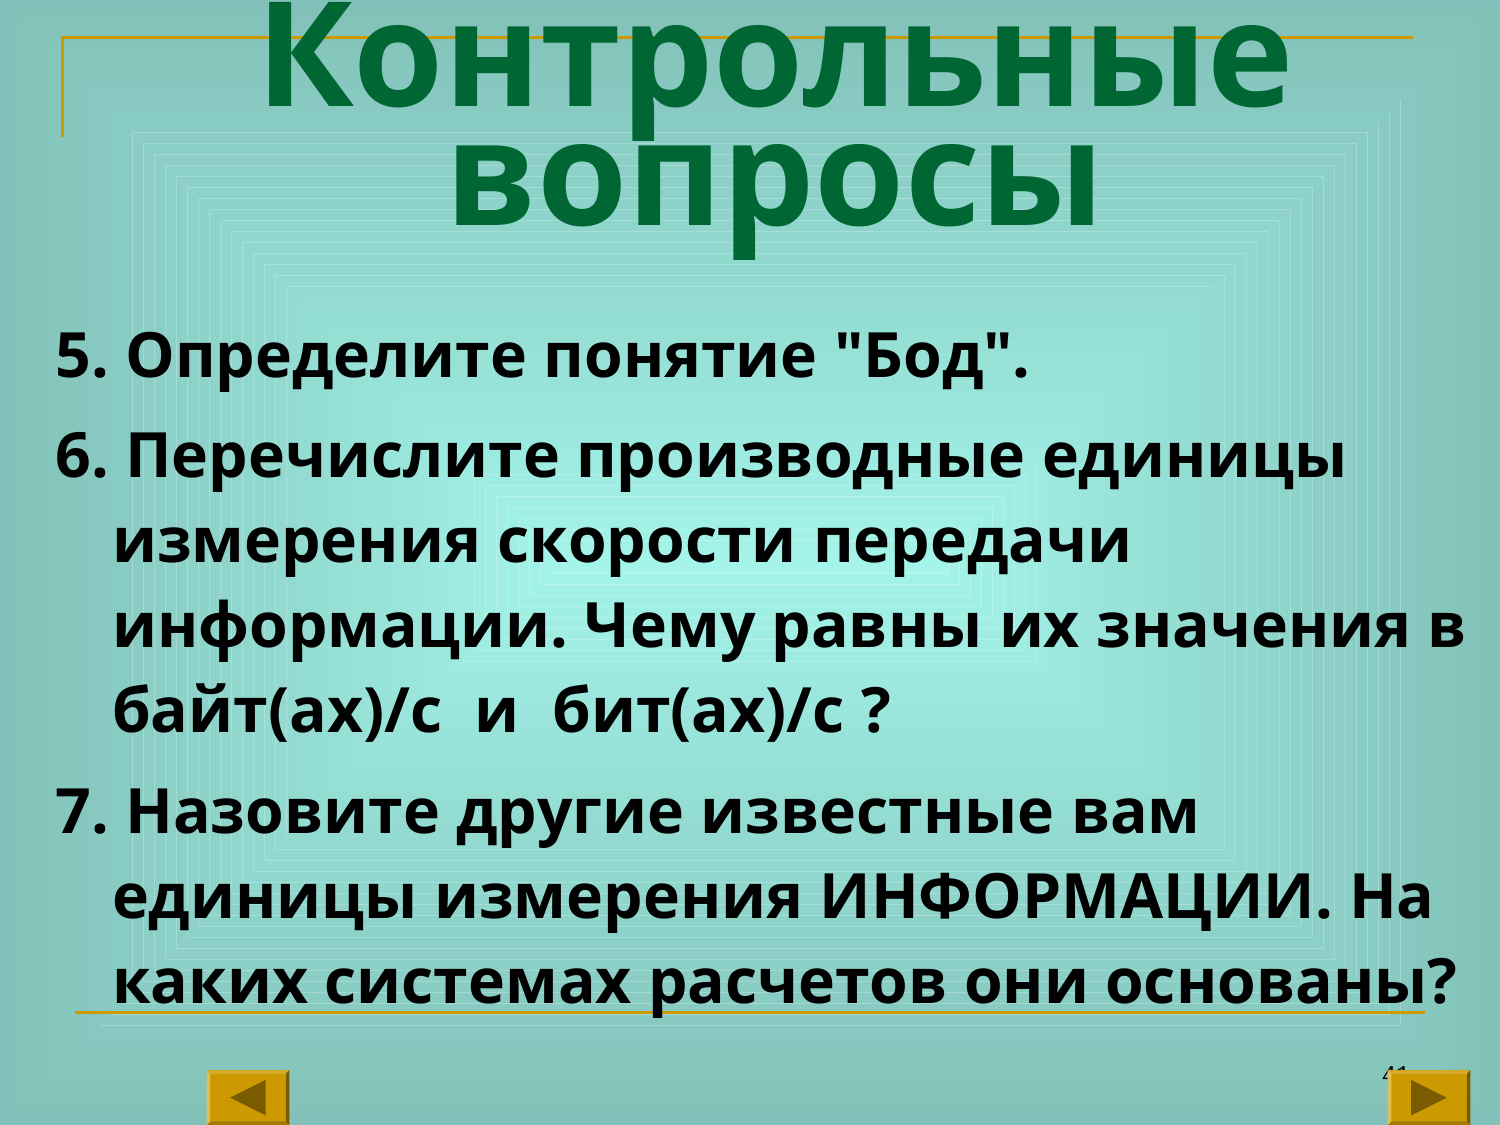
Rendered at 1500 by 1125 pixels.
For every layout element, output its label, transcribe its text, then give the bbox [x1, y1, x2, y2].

text_box [208, 1070, 290, 1125]
title Контрольные вопросы [74, 3, 1475, 291]
list 5. Определите понятие "Бод". 6. Перечислите производные единицы измерения скорости передачи информации. Чему равны их значения в байт(ах)/с и бит(ах)/с ? 7. Назовите другие известные вам единицы измерения ИНФОРМАЦИИ. На каких системах расчетов они основаны? [41, 302, 1500, 1059]
text_box [1389, 1070, 1471, 1125]
